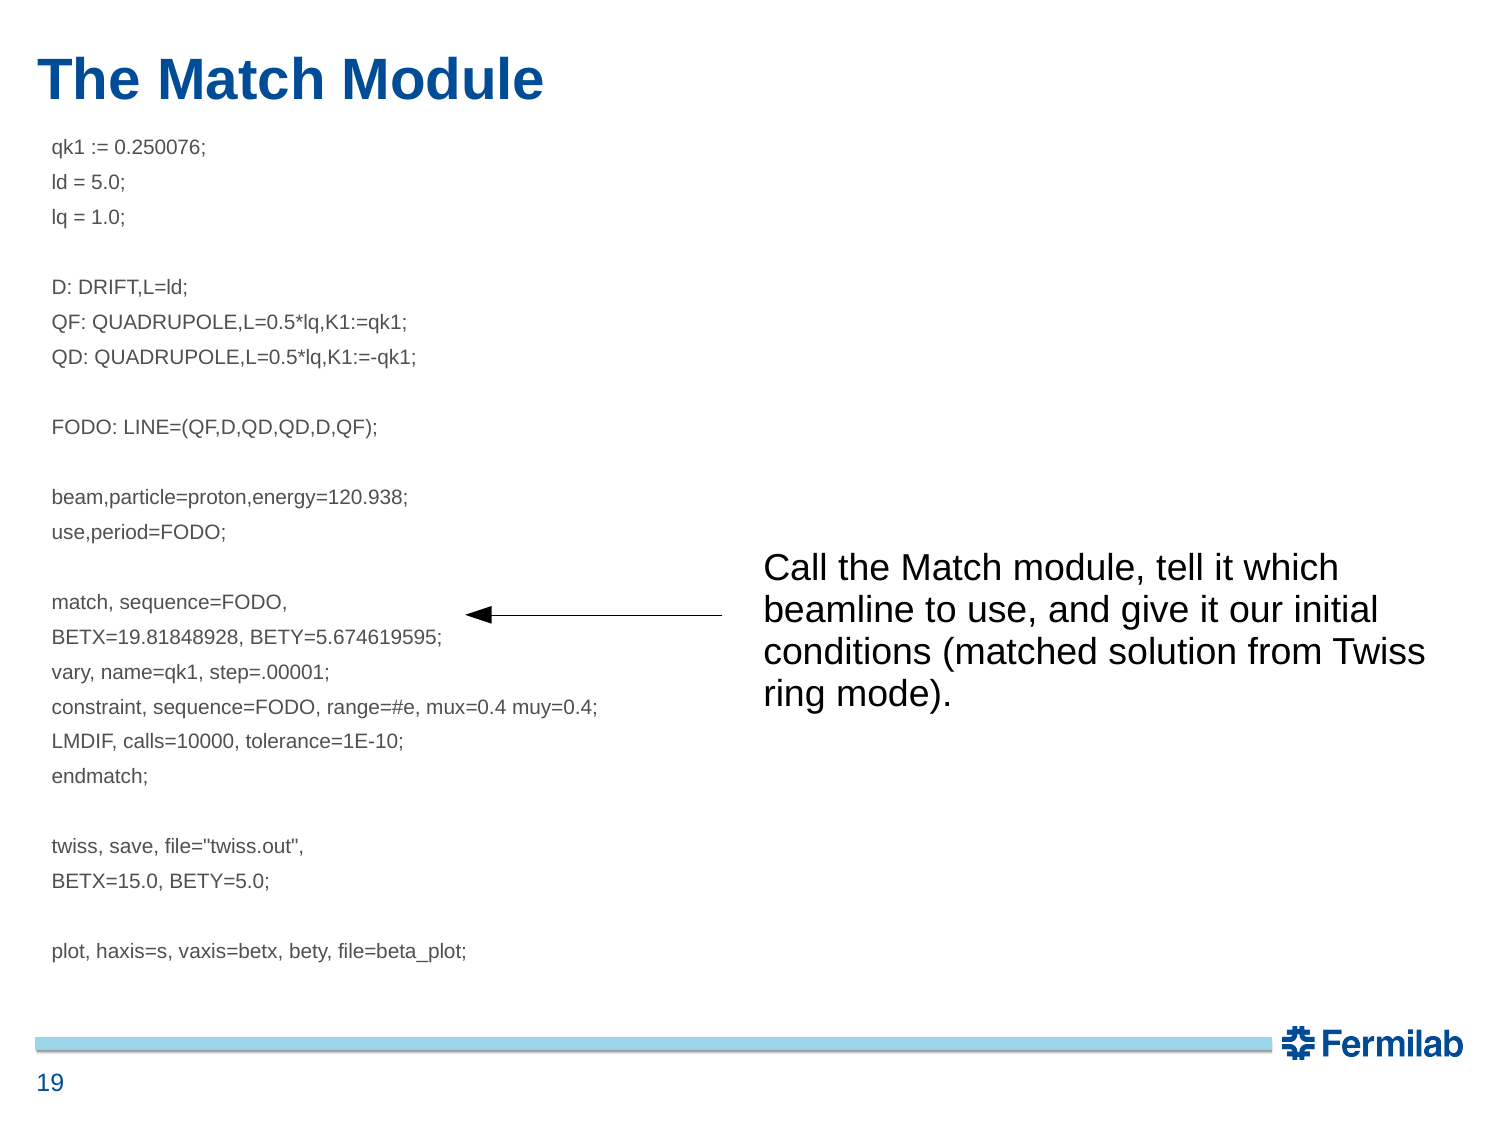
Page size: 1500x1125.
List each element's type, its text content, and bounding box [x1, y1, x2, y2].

picture [1282, 1026, 1463, 1060]
text_box Call the Match module, tell it which beamline to use, and give it our initial conditions (matched solution from Twiss ring mode). [748, 539, 1468, 723]
slide_number <number> [36, 1066, 105, 1106]
title The Match Module [37, 41, 1463, 112]
list qk1 := 0.250076; ld = 5.0; lq = 1.0; D: DRIFT,L=ld; QF: QUADRUPOLE,L=0.5*lq,K1:=qk1; QD: QUADRUPOLE,L=0.5*lq,K1:=-qk1; FODO: LINE=(QF,D,QD,QD,D,QF); beam,particle=proton,energy=120.938; use,period=FODO; match, sequence=FODO, BETX=19.81848928, BETY=5.674619595; vary, name=qk1, step=.00001; constraint, sequence=FODO, range=#e, mux=0.4 muy=0.4; LMDIF, calls=10000, tolerance=1E-10; endmatch; twiss, save, file="twiss.out", BETX=15.0, BETY=5.0; plot, haxis=s, vaxis=betx, bety, file=beta_plot; [51, 133, 599, 873]
